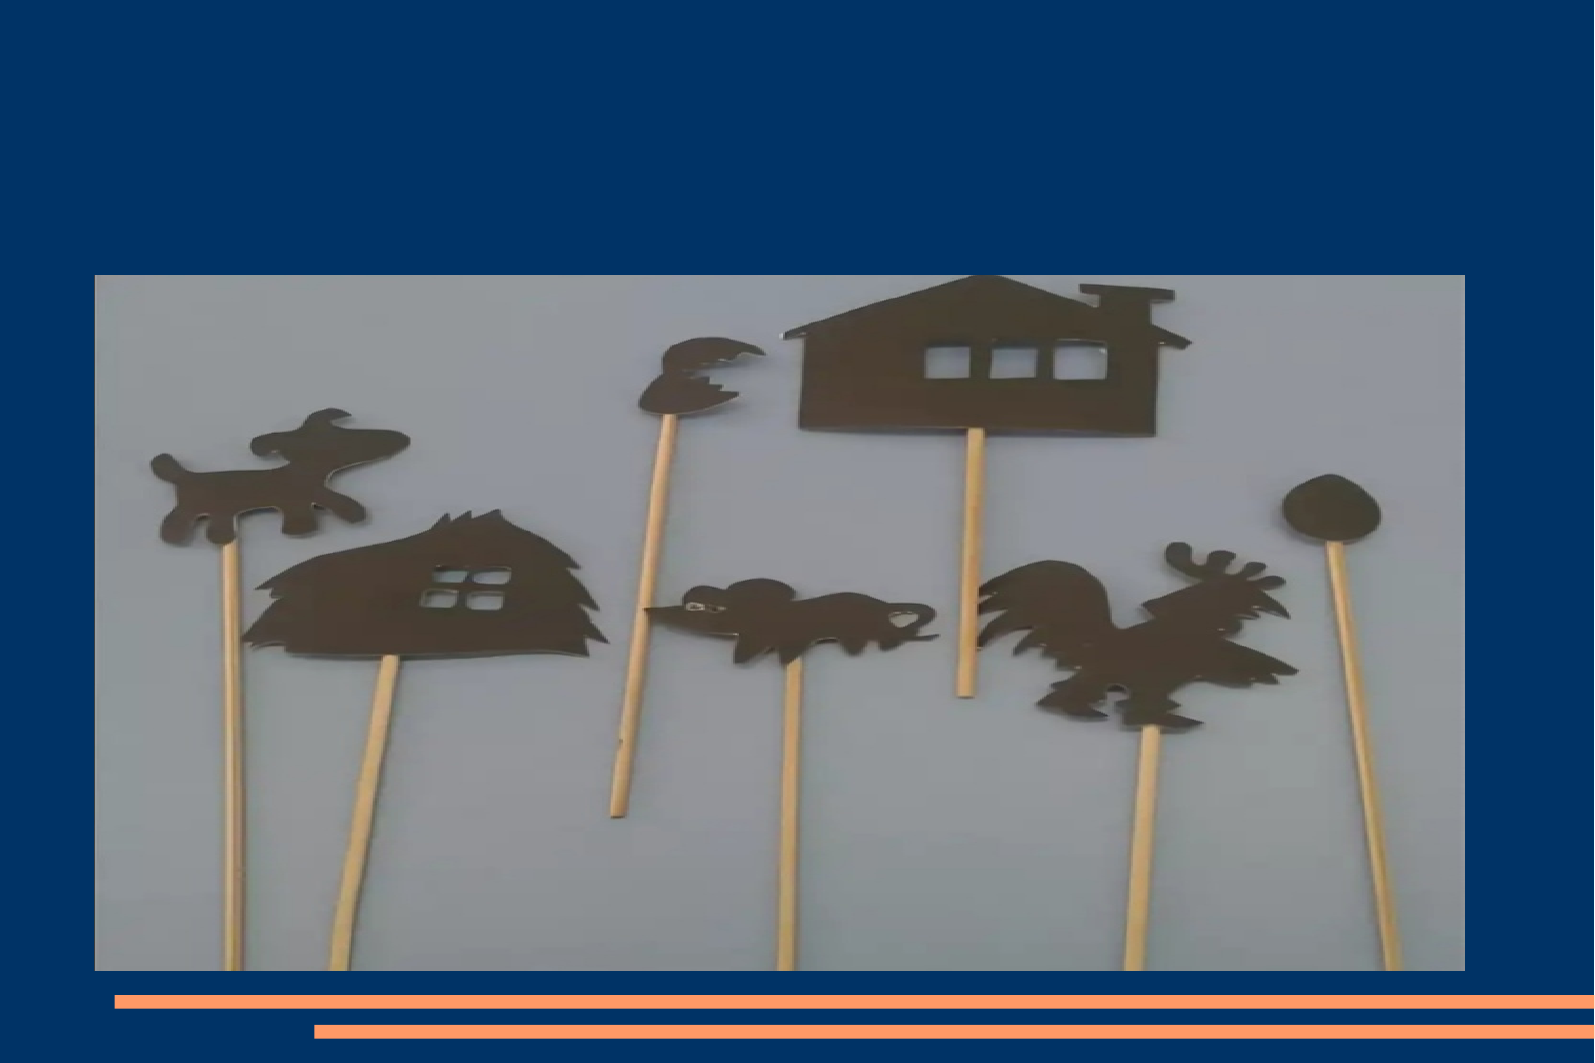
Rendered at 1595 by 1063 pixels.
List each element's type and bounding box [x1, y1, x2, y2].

picture [94, 275, 1465, 971]
